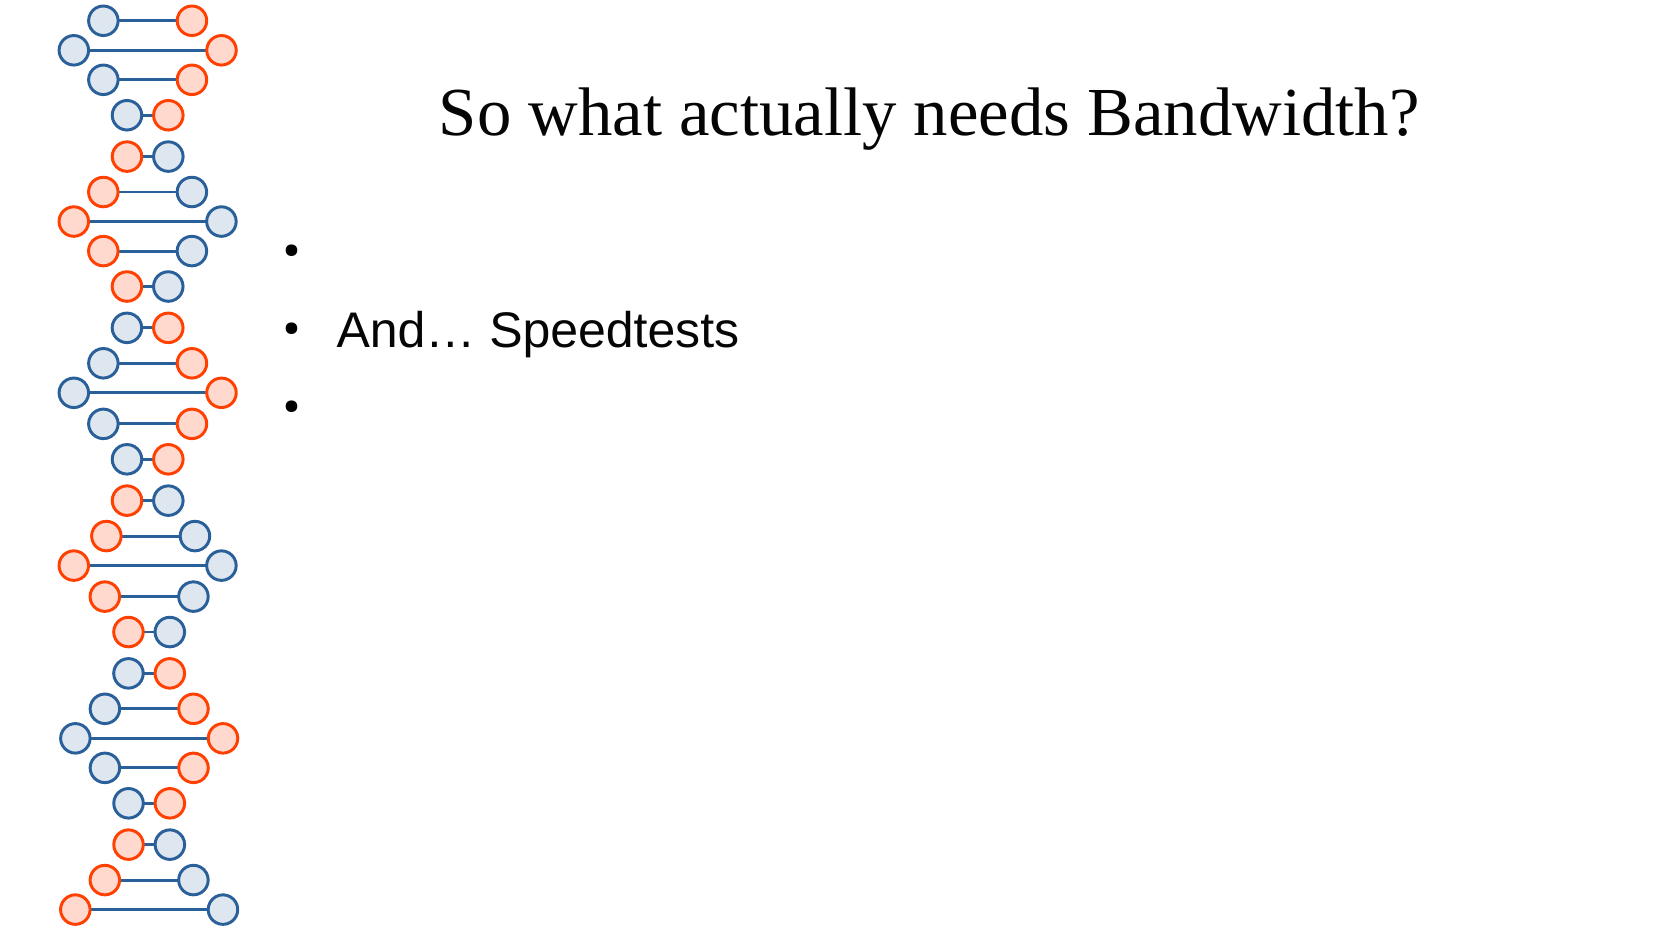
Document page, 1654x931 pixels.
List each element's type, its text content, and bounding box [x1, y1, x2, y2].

title So what actually needs Bandwidth? [265, 35, 1595, 189]
list And… Speedtests [265, 224, 1595, 764]
